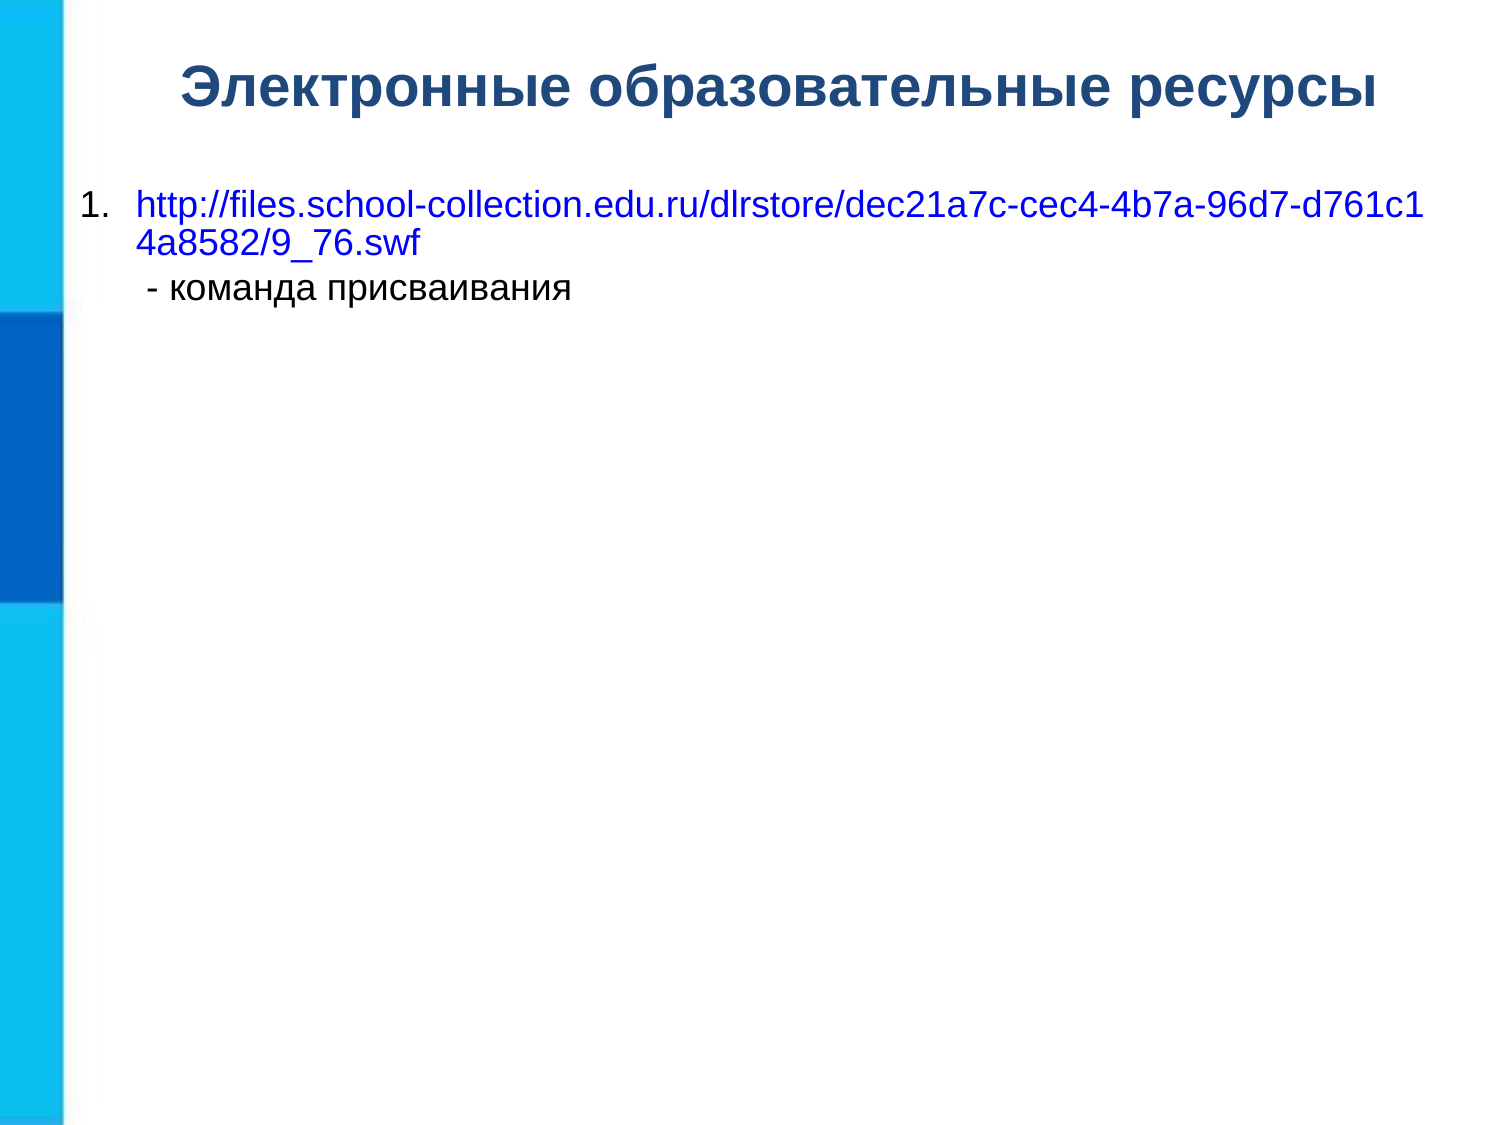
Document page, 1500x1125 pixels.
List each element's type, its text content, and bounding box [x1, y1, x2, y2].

text_box http://files.school-collection.edu.ru/dlrstore/dec21a7c-cec4-4b7a-96d7-d761c14a8582/9_76.swf - команда присваивания [64, 172, 1459, 279]
picture [0, 0, 1500, 1125]
text_box Электронные образовательные ресурсы [129, 30, 1430, 135]
